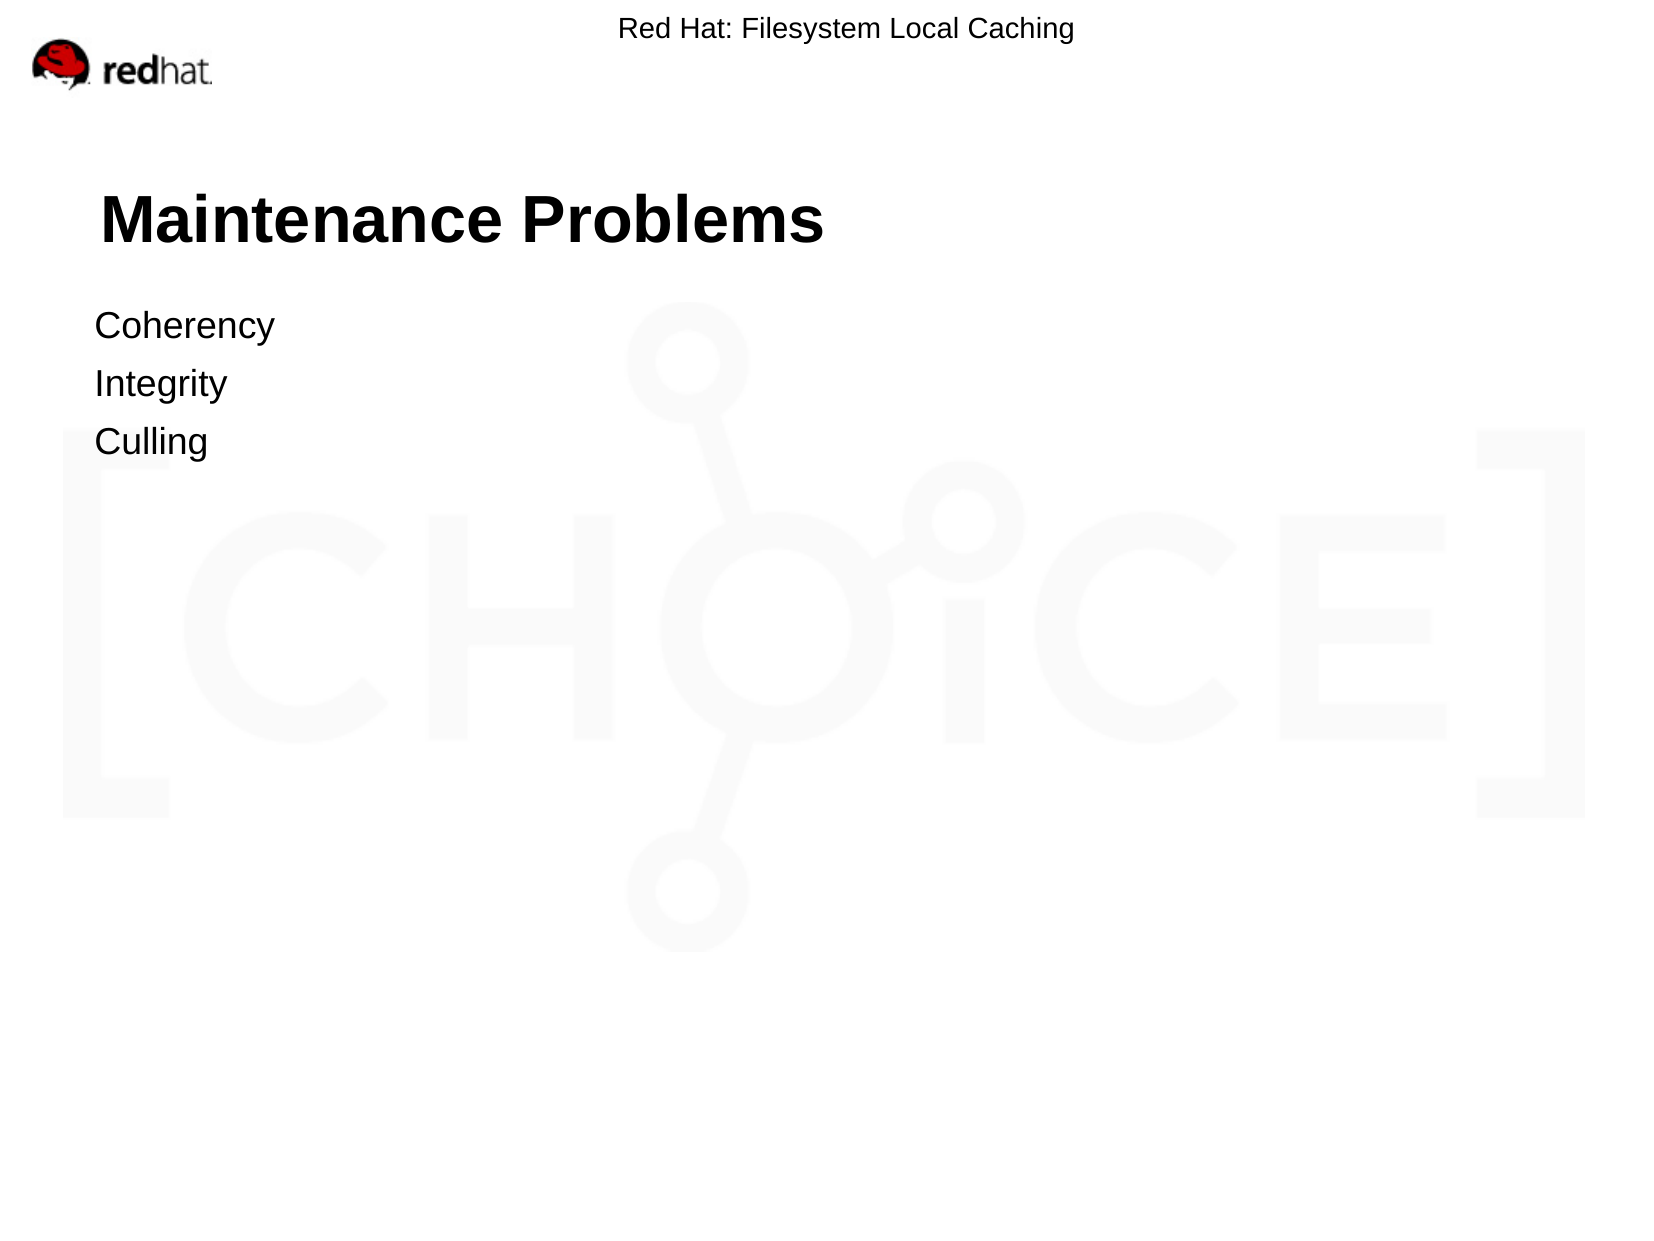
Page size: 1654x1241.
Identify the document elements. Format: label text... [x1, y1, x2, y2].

picture [31, 37, 212, 98]
picture [63, 302, 1585, 952]
title Maintenance Problems [100, 164, 1506, 275]
list Coherency Integrity Culling [94, 304, 1500, 1174]
